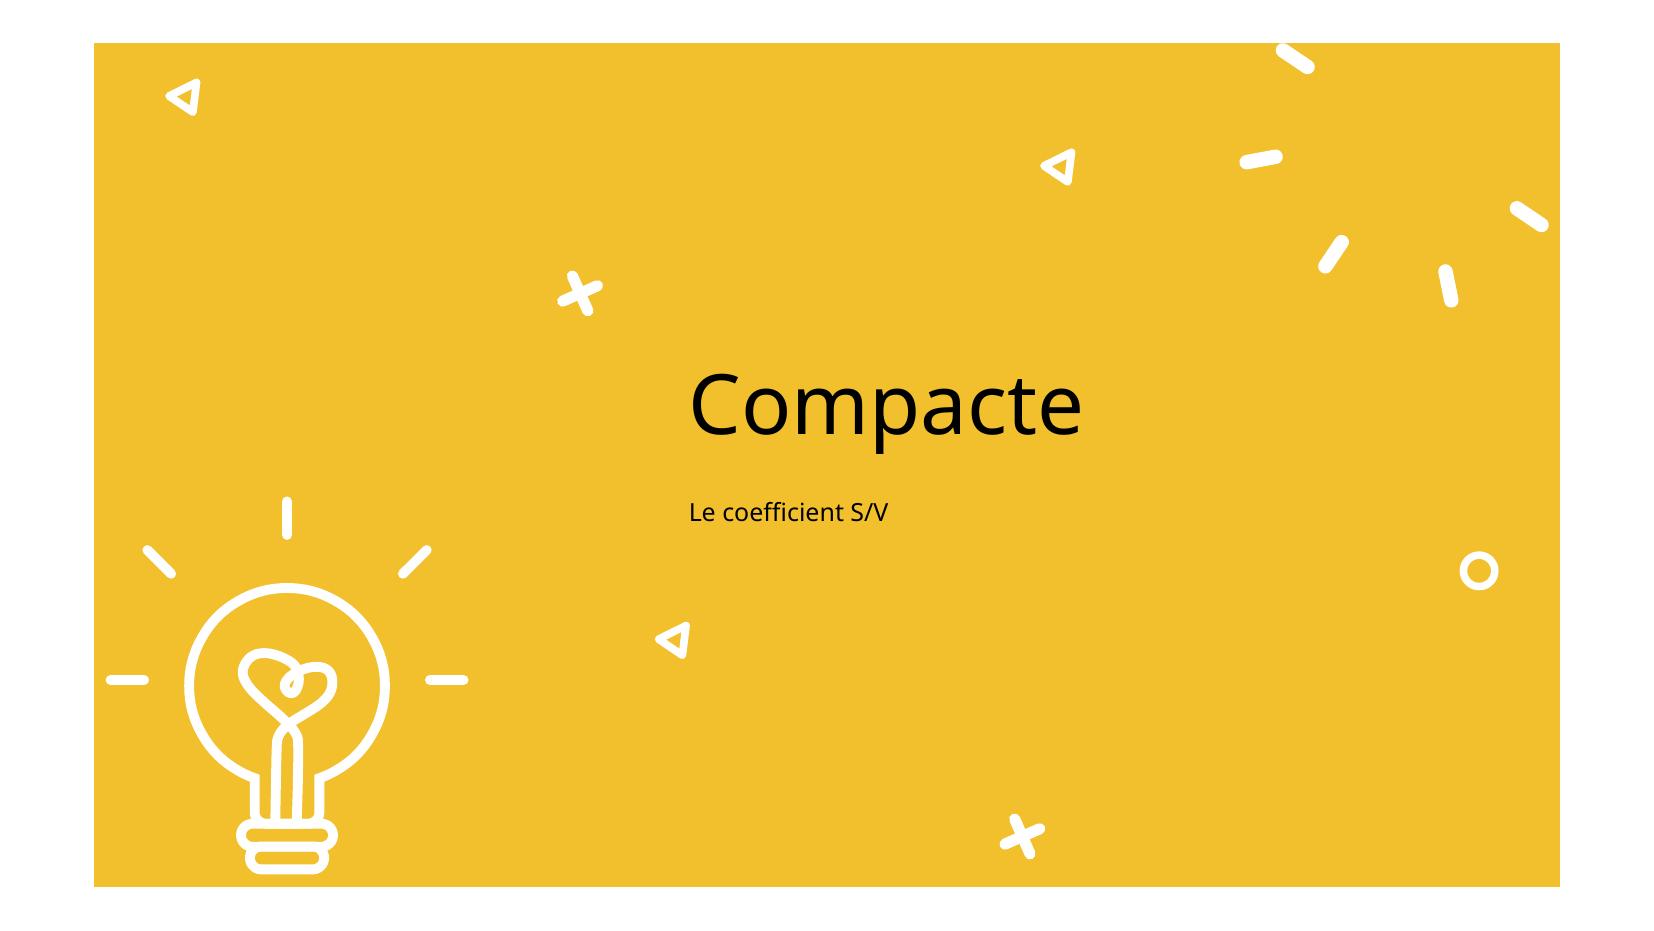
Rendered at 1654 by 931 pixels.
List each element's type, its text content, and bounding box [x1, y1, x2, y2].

title Compacte [688, 345, 1409, 459]
text_box Le coefficient S/V [688, 460, 1349, 564]
